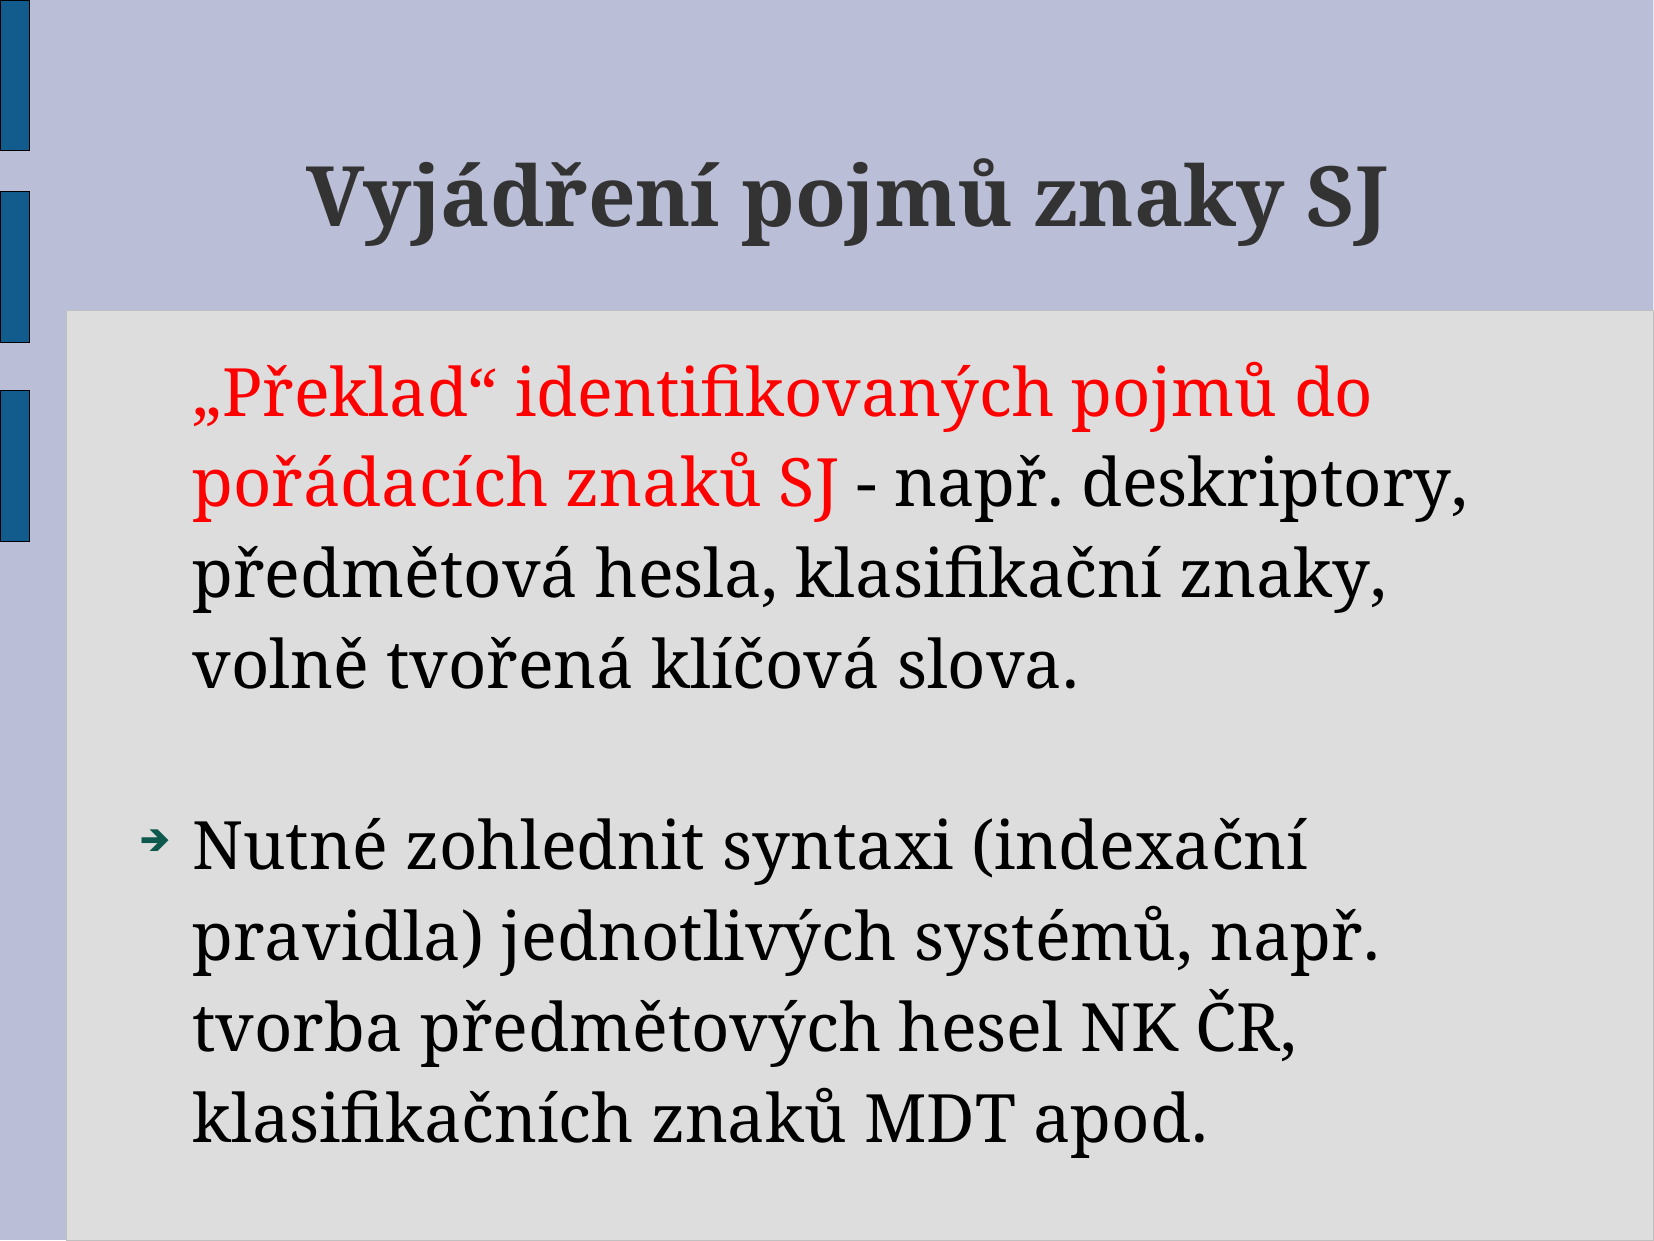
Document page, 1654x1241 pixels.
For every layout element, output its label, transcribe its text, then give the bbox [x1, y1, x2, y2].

list „Překlad“ identifikovaných pojmů do pořádacích znaků SJ - např. deskriptory, předmětová hesla, klasifikační znaky, volně tvořená klíčová slova. Nutné zohlednit syntaxi (indexační pravidla) jednotlivých systémů, např. tvorba předmětových hesel NK ČR, klasifikačních znaků MDT apod. [121, 344, 1534, 1112]
title Vyjádření pojmů znaky SJ [121, 98, 1534, 291]
